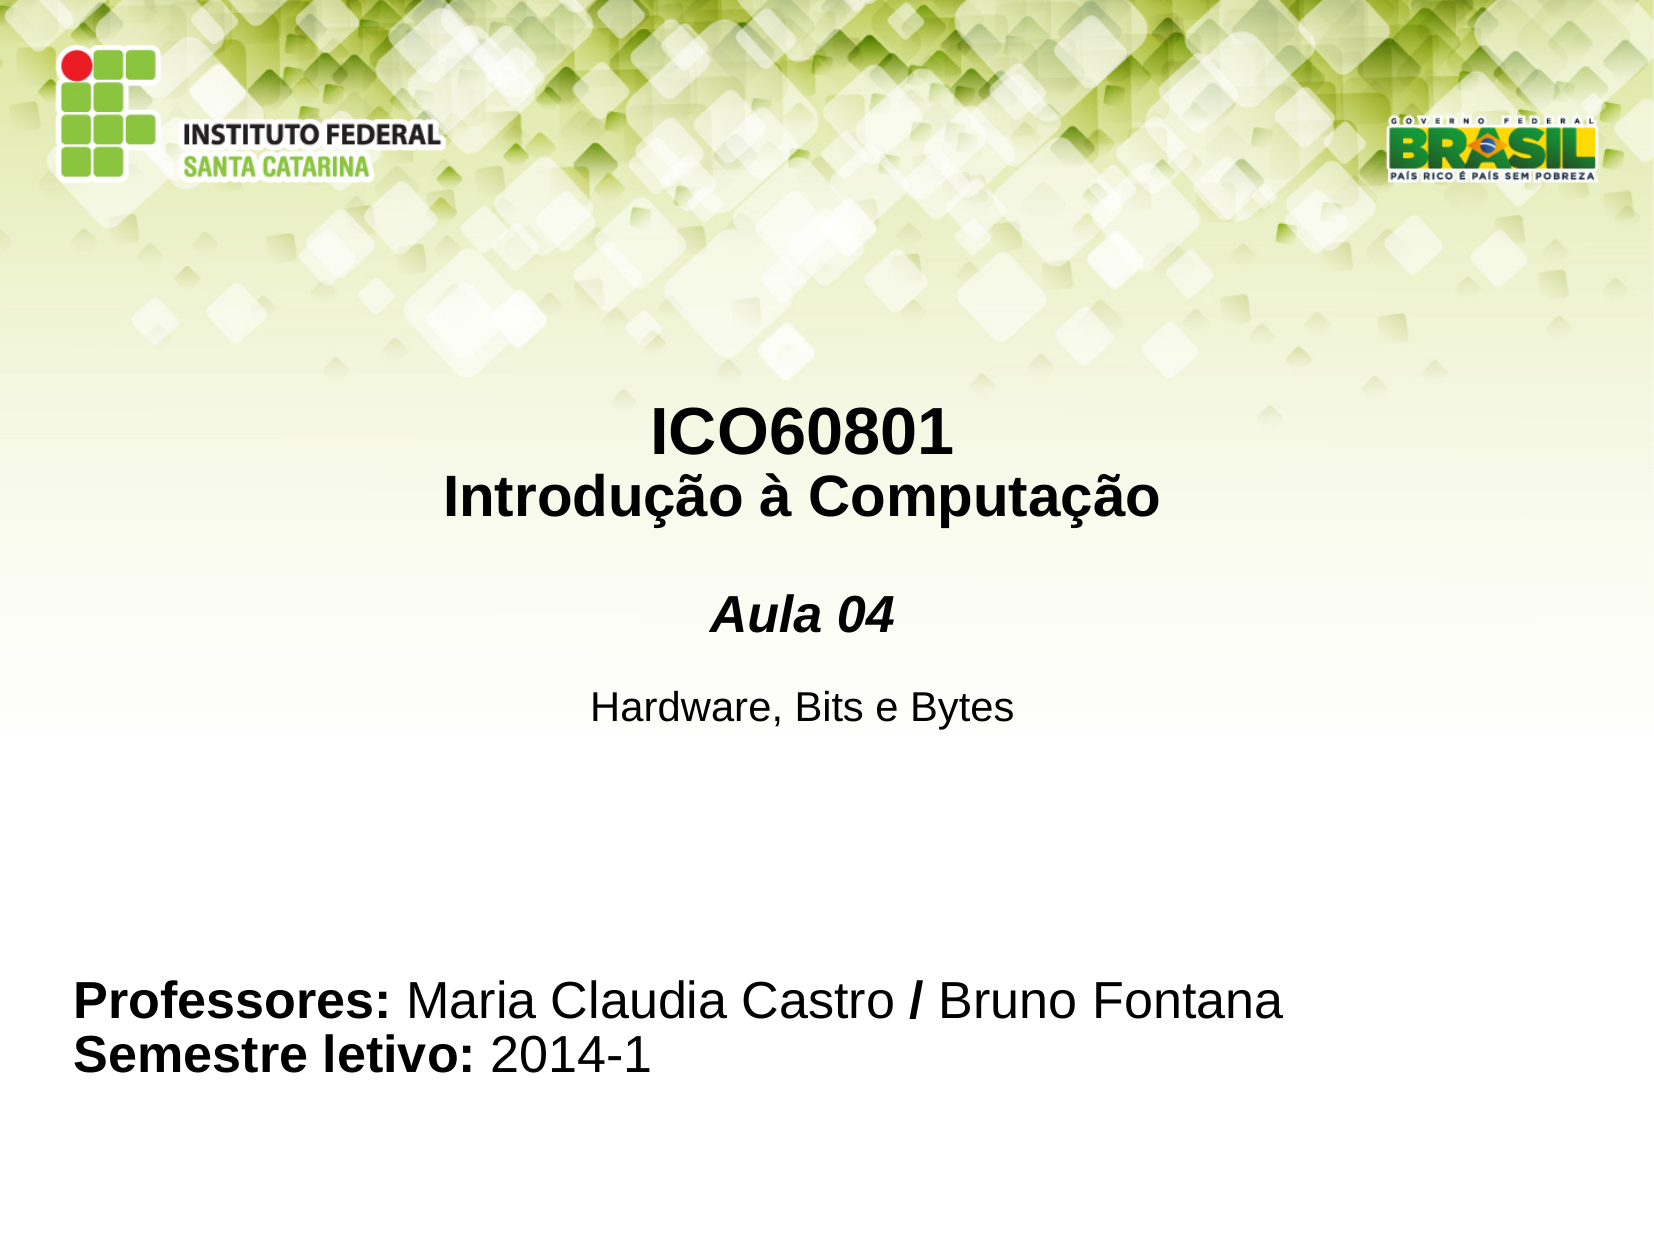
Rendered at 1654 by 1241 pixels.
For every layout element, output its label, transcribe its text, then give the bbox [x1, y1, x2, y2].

text_box ICO60801 Introdução à Computação Aula 04 Hardware, Bits e Bytes [223, 391, 1382, 747]
text_box Professores: Maria Claudia Castro / Bruno Fontana Semestre letivo: 2014-1 [59, 968, 1489, 1098]
picture [0, 0, 1654, 1241]
